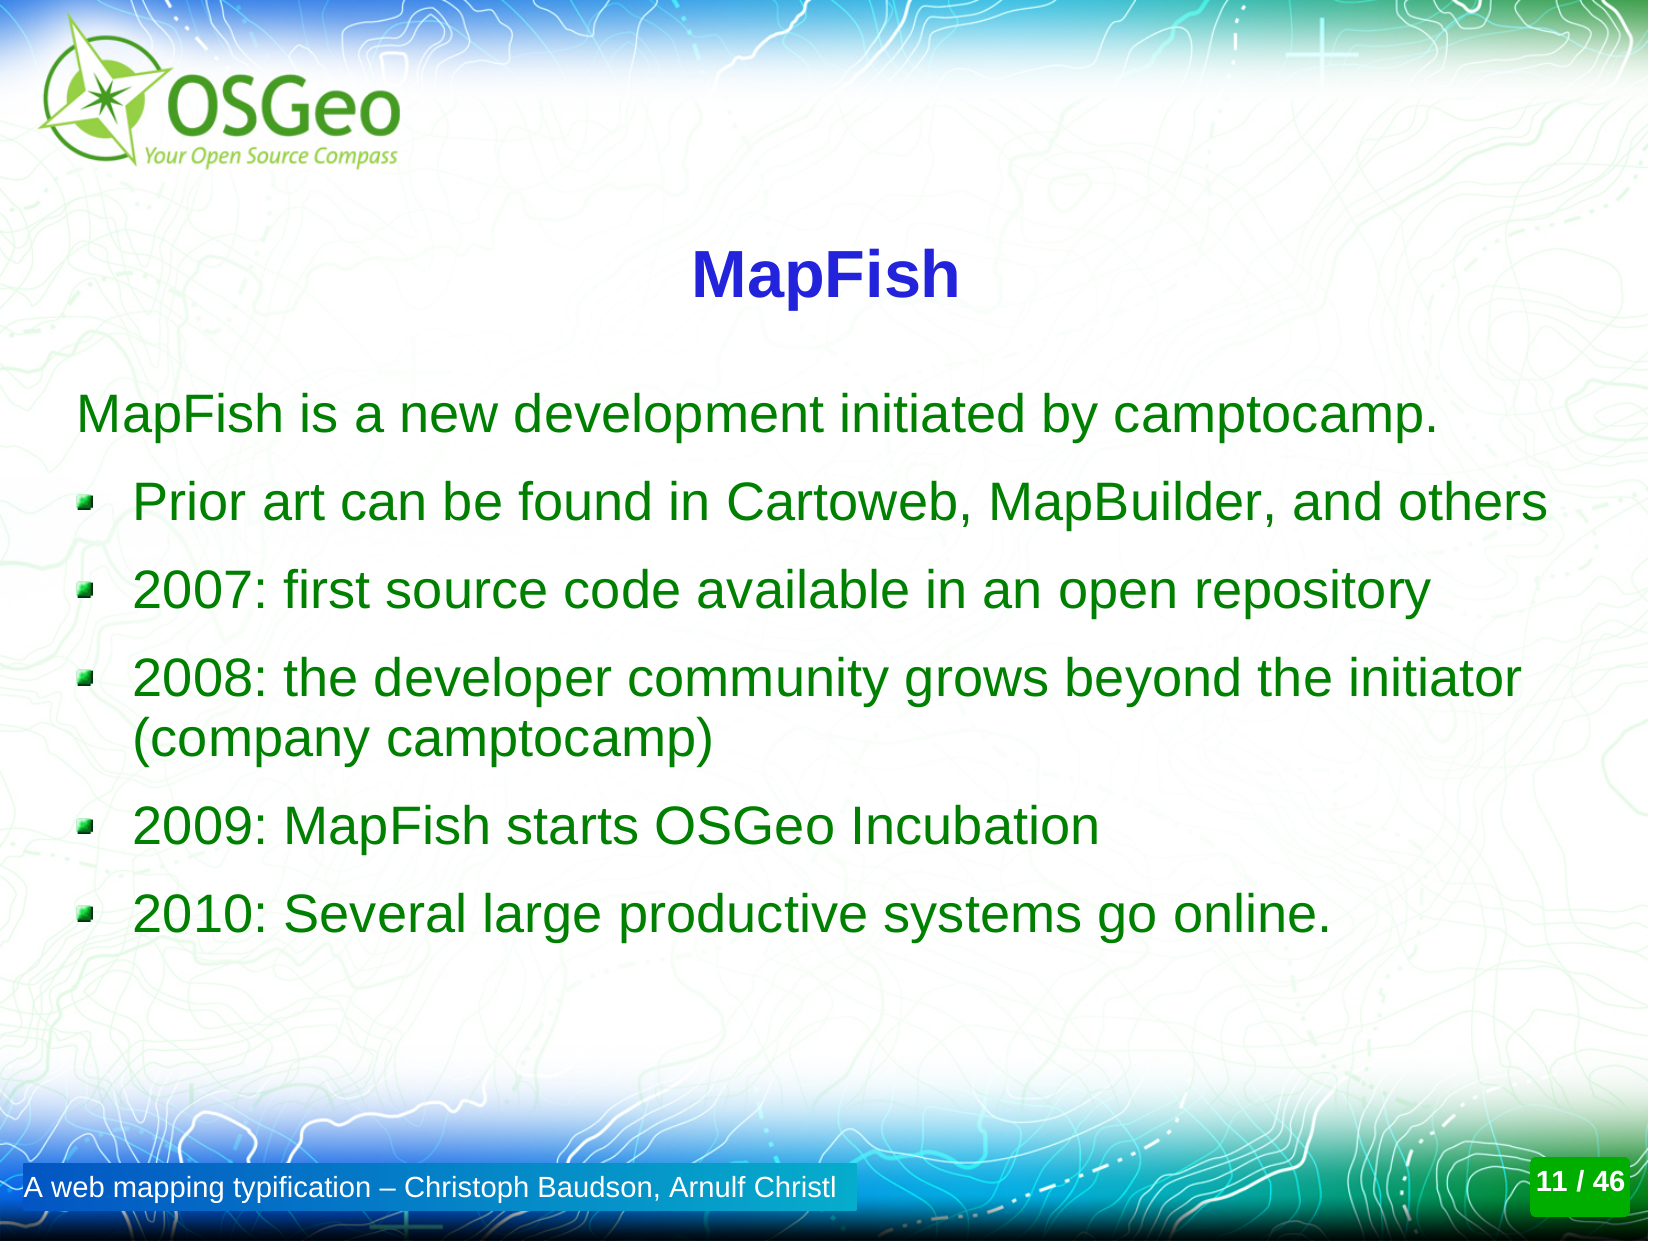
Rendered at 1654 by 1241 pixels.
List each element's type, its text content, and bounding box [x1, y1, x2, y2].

title MapFish [82, 200, 1571, 349]
picture [0, 0, 1648, 1241]
list MapFish is a new development initiated by camptocamp. Prior art can be found in Cartoweb, MapBuilder, and others 2007: first source code available in an open repository 2008: the developer community grows beyond the initiator (company camptocamp) 2009: MapFish starts OSGeo Incubation 2010: Several large productive systems go online. [76, 383, 1565, 1123]
